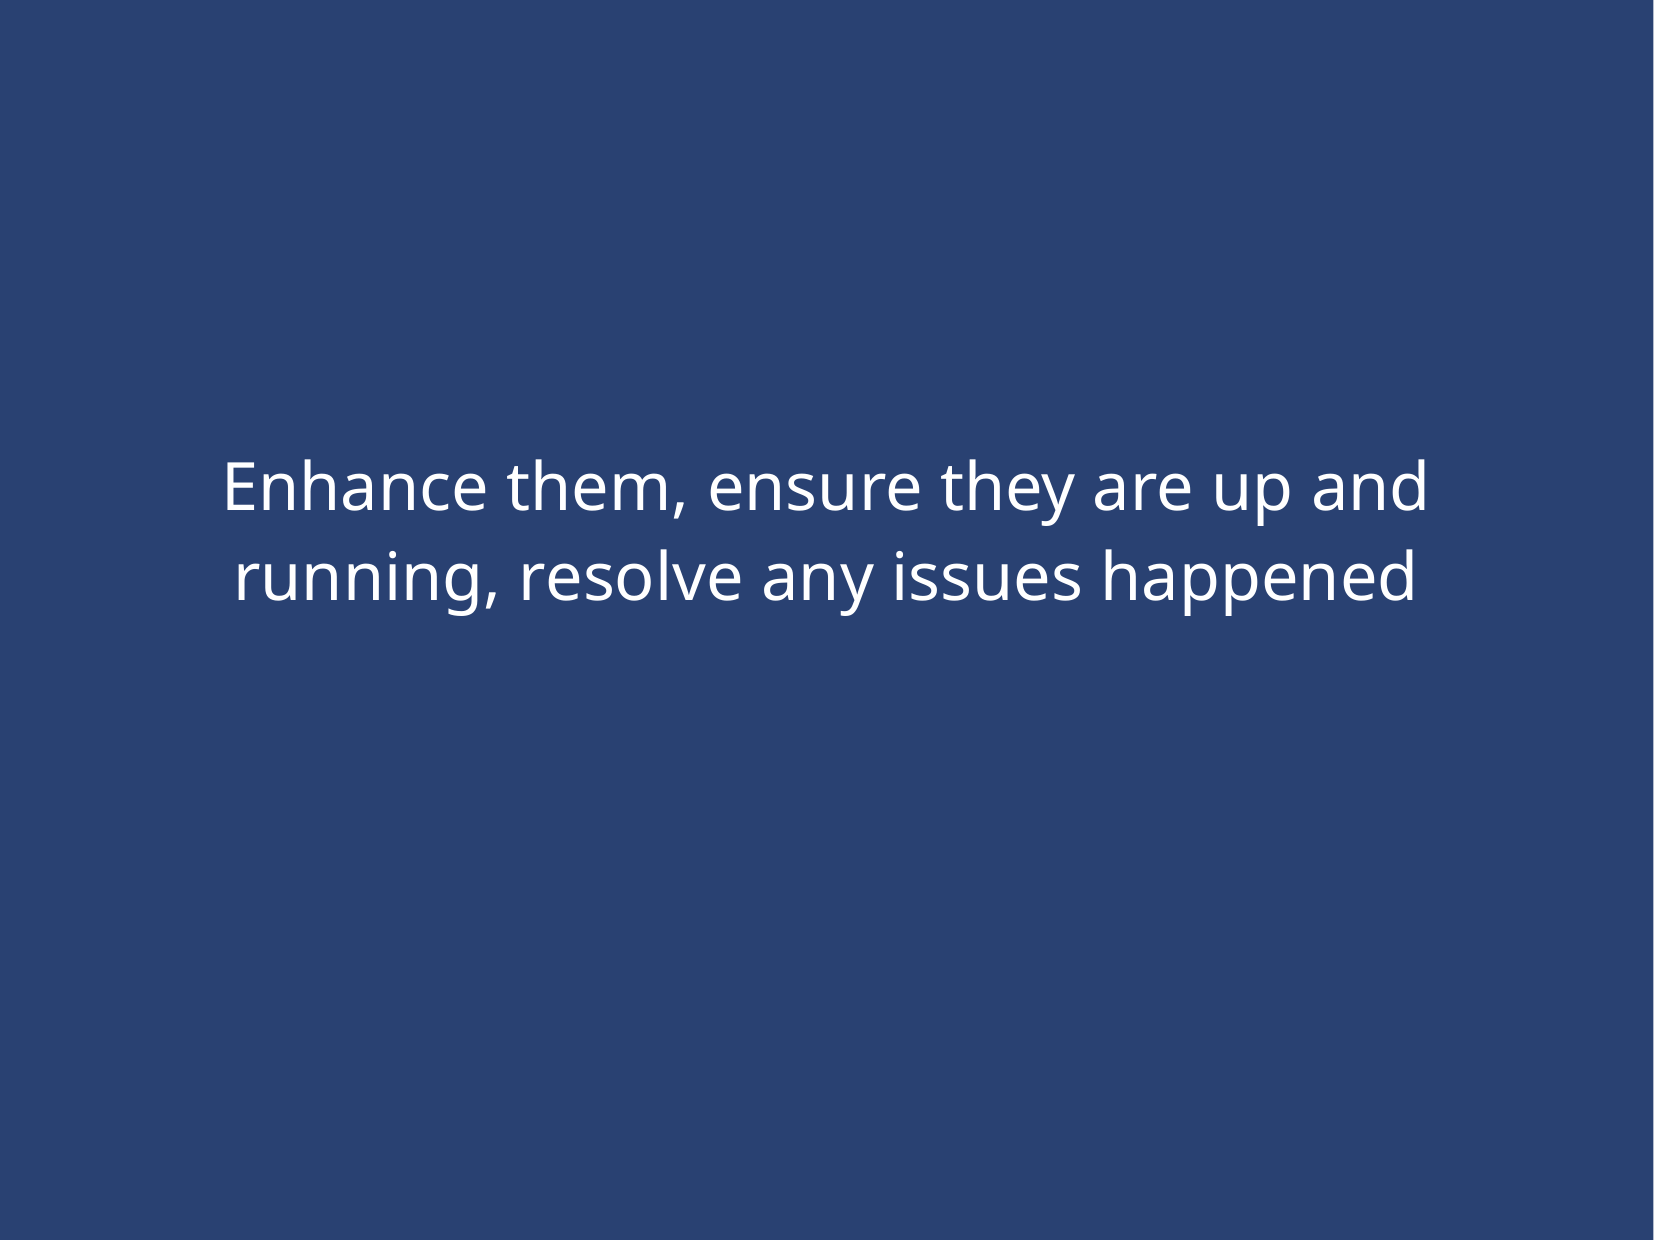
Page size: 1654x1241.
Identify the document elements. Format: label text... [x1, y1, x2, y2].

subtitle Enhance them, ensure they are up and running, resolve any issues happened [82, 49, 1571, 1109]
